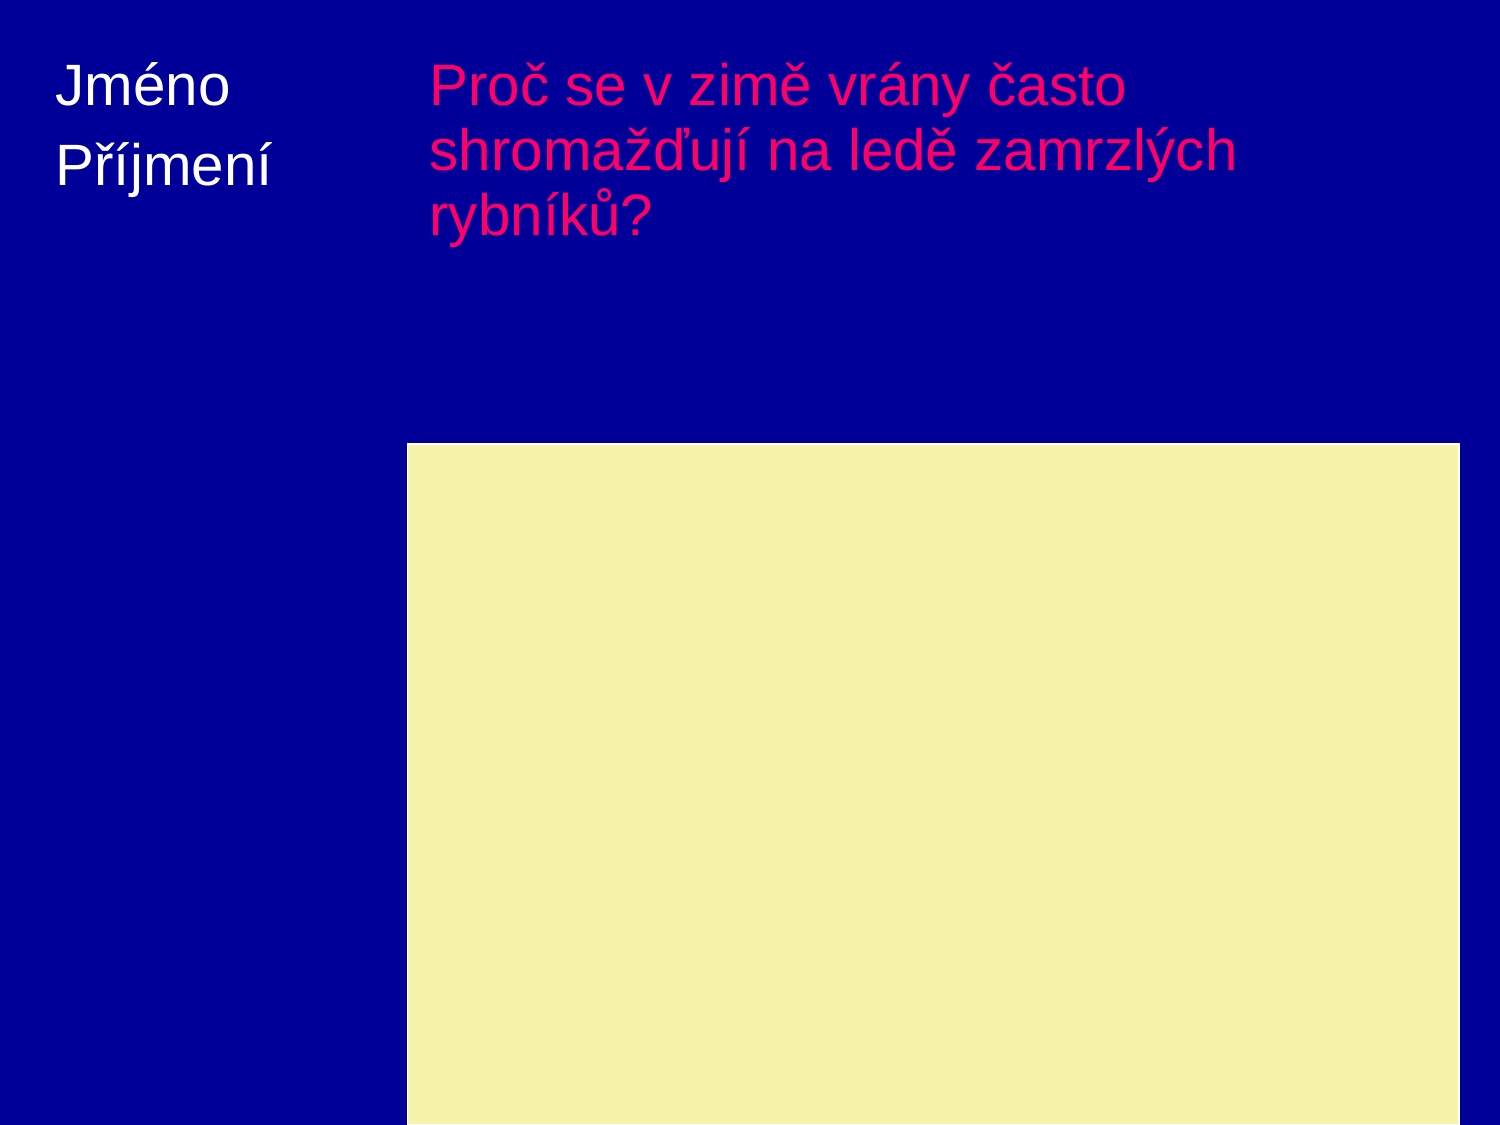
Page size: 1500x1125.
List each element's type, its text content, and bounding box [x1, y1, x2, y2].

text_box [407, 444, 1459, 1125]
text_box Jméno Příjmení [41, 45, 415, 525]
text_box Proč se v zimě vrány často shromažďují na ledě zamrzlých rybníků? [415, 45, 1459, 444]
